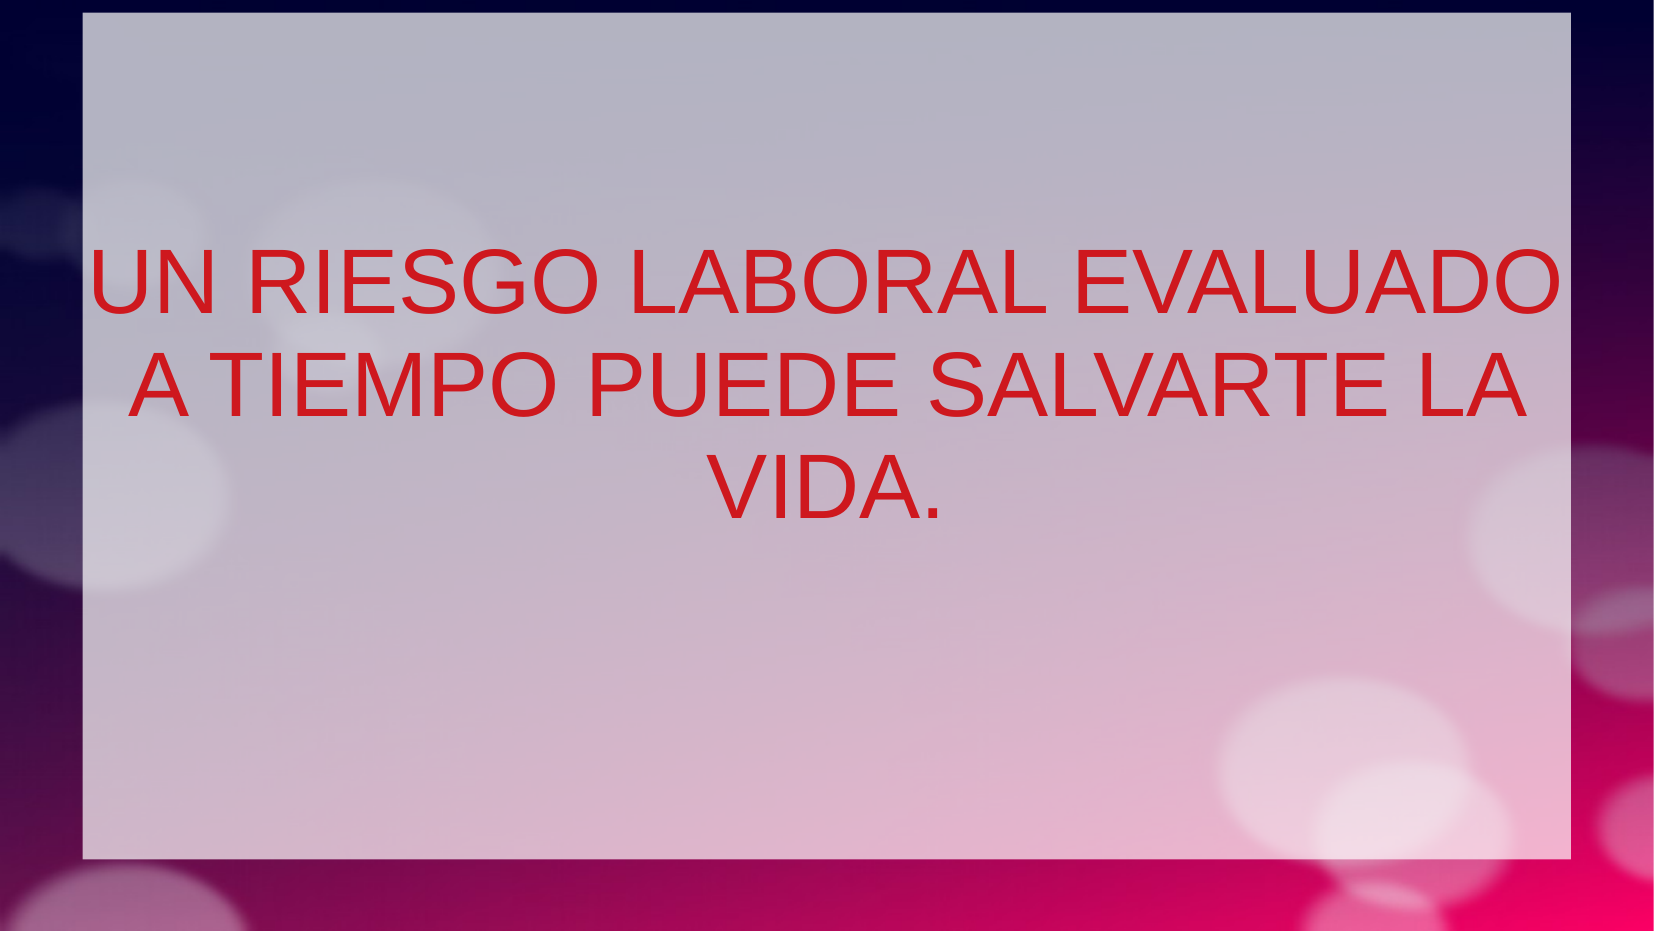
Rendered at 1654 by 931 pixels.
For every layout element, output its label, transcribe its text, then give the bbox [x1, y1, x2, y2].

title UN RIESGO LABORAL EVALUADO A TIEMPO PUEDE SALVARTE LA VIDA. [82, 12, 1571, 860]
picture [0, 0, 1654, 931]
